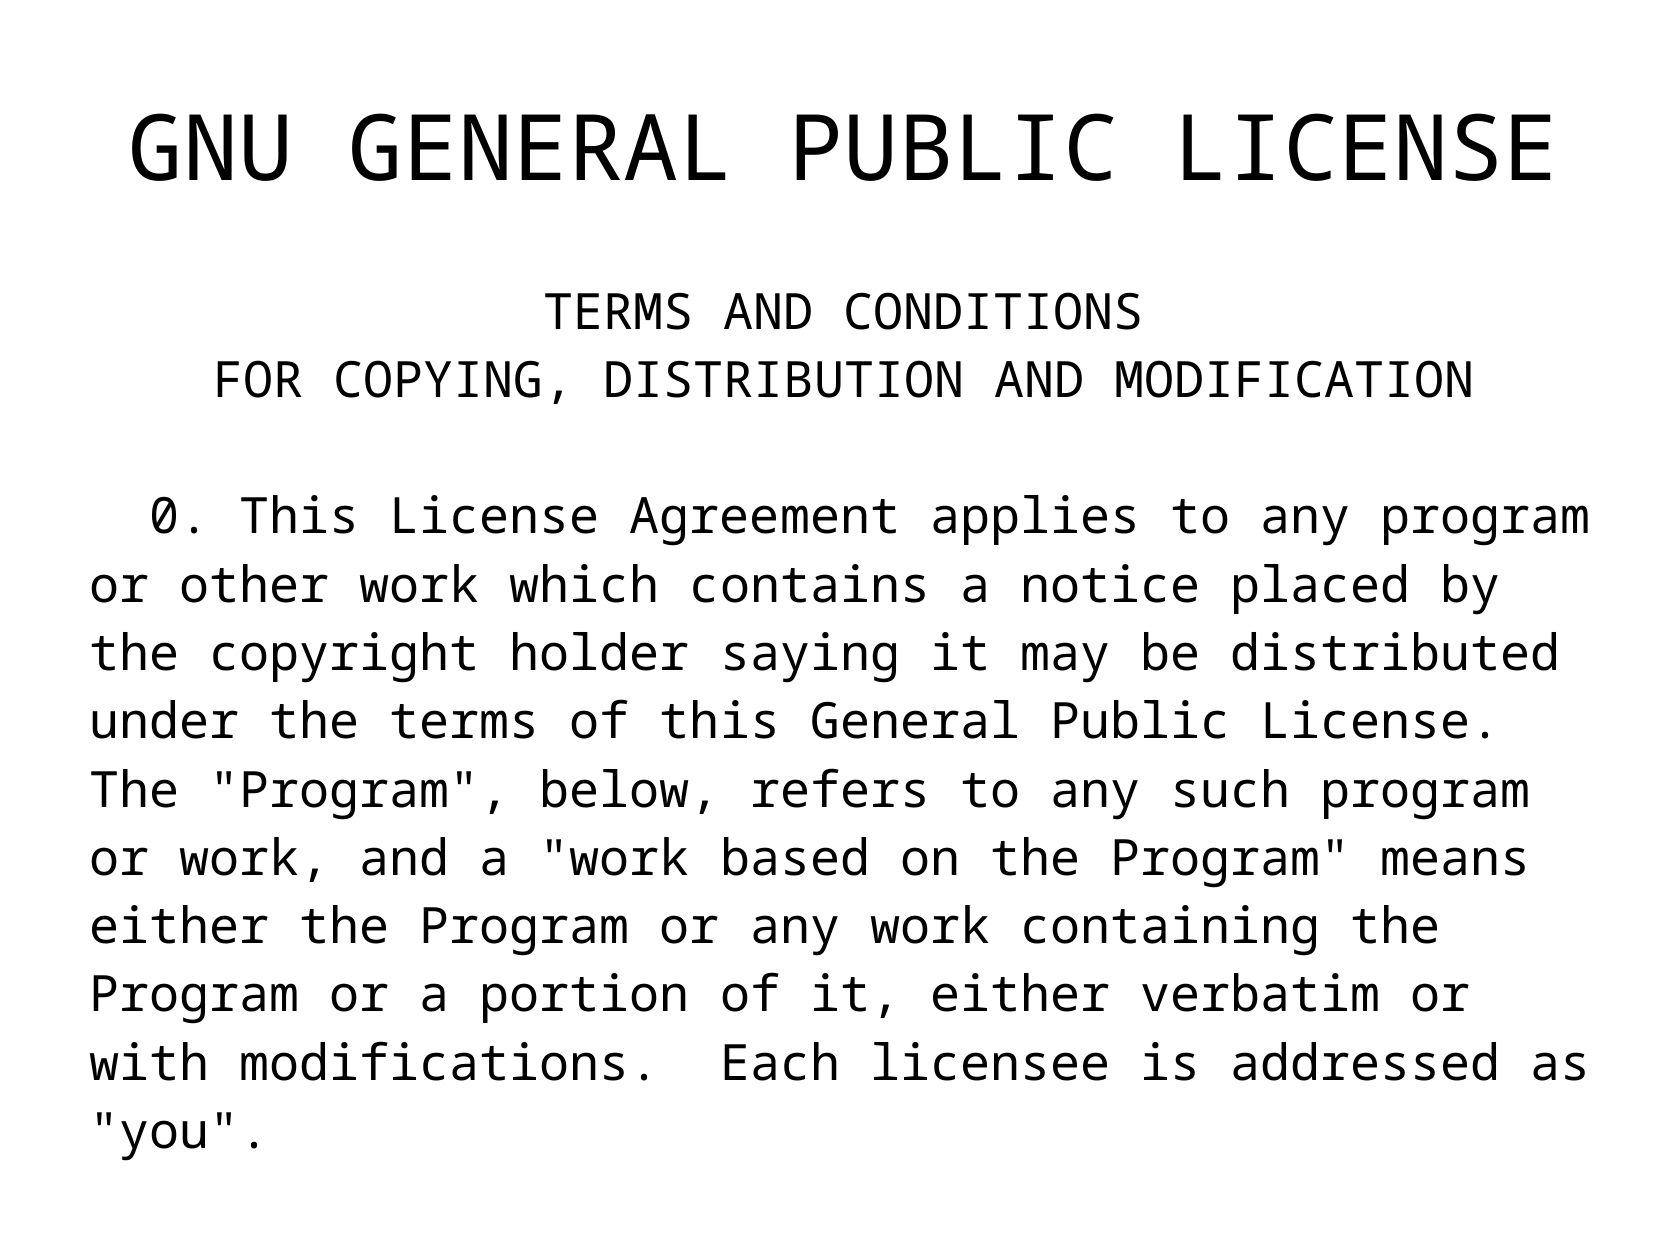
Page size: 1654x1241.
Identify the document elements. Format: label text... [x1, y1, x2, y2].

text_box GNU GENERAL PUBLIC LICENSE TERMS AND CONDITIONS FOR COPYING, DISTRIBUTION AND MODIFICATION 0. This License Agreement applies to any program or other work which contains a notice placed by the copyright holder saying it may be distributed under the terms of this General Public License. The "Program", below, refers to any such program or work, and a "work based on the Program" means either the Program or any work containing the Program or a portion of it, either verbatim or with modifications. Each licensee is addressed as "you". 1. You may copy and distribute verbatim copies of the Program's source code as you receive it, [75, 75, 1613, 1201]
